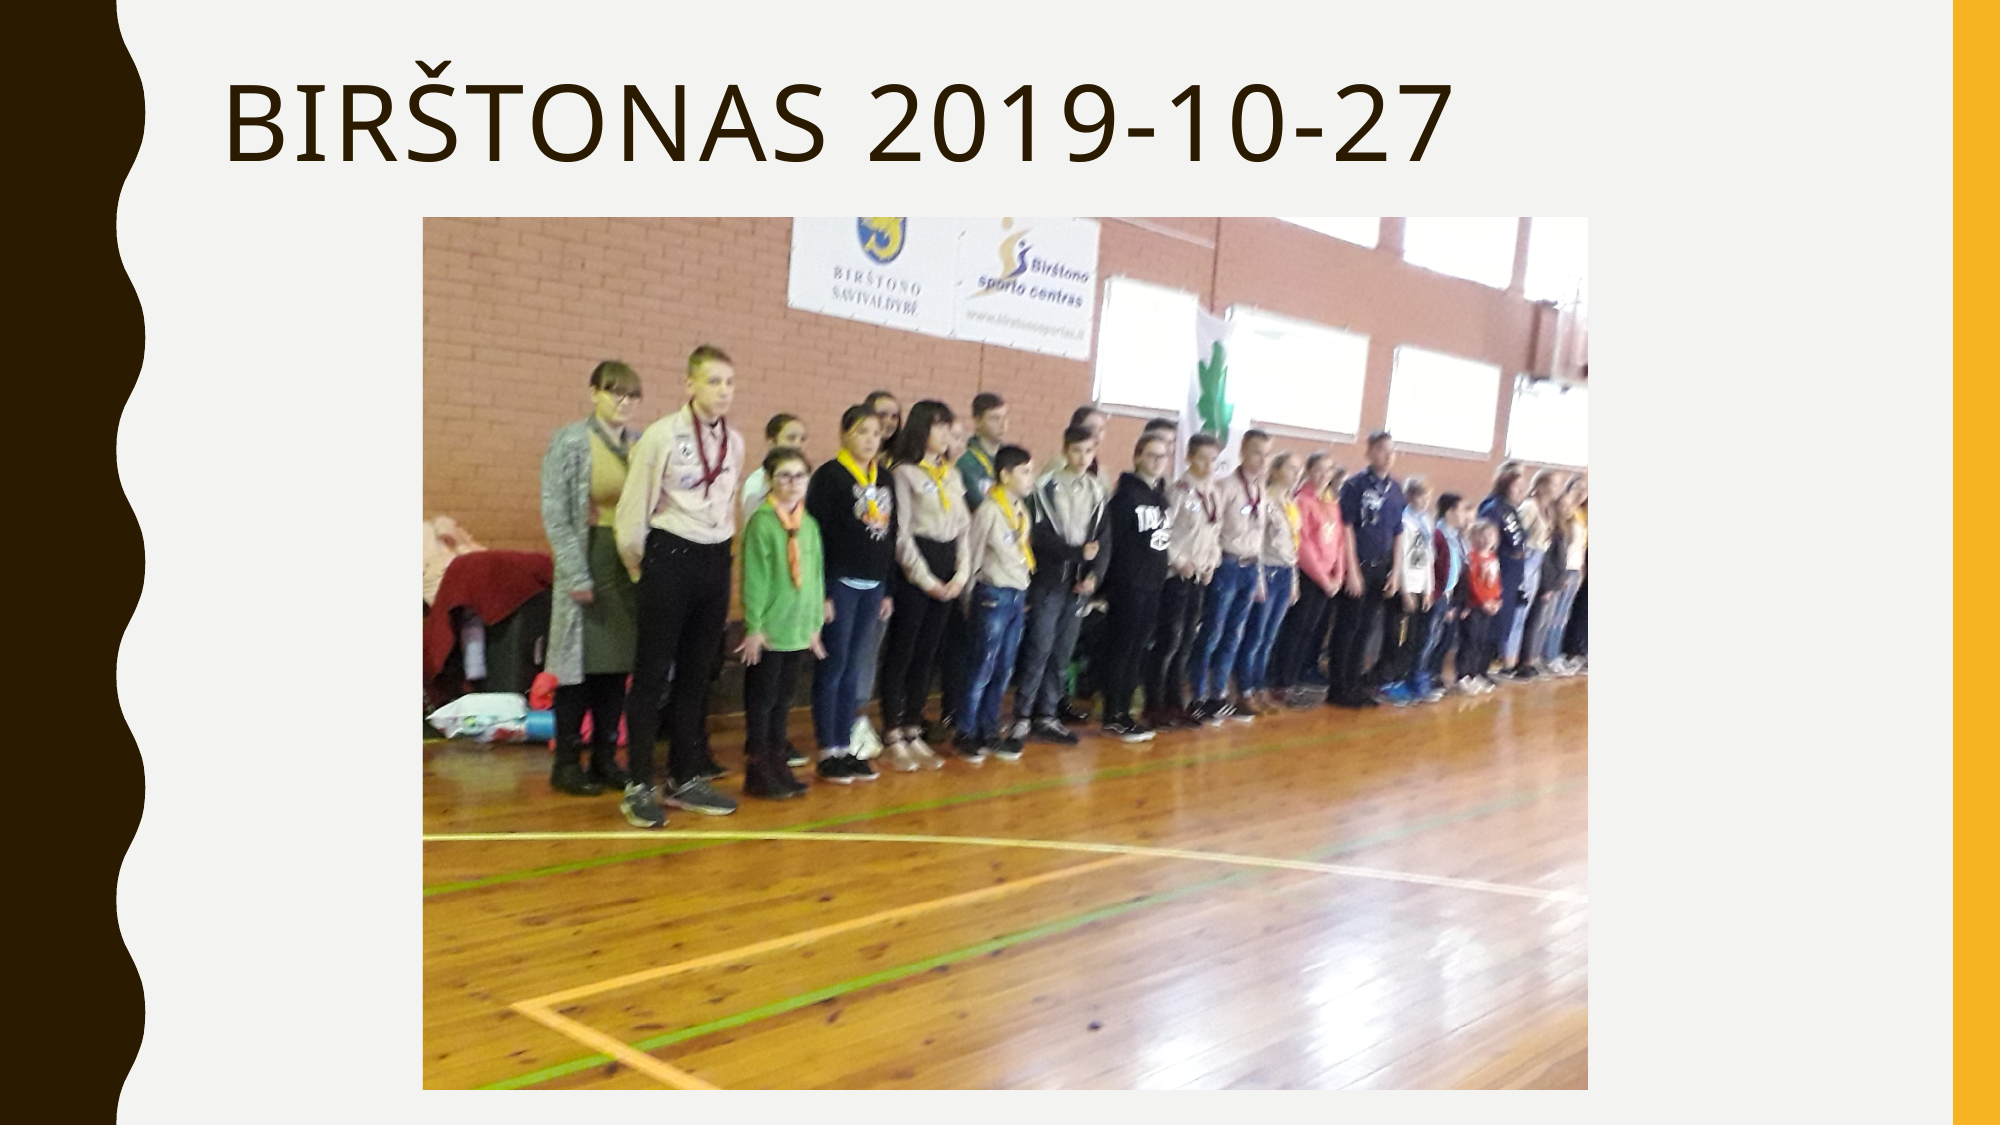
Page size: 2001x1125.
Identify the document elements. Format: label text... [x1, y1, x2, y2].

title Birštonas 2019-10-27 [205, 62, 1876, 308]
picture [422, 216, 1588, 1090]
